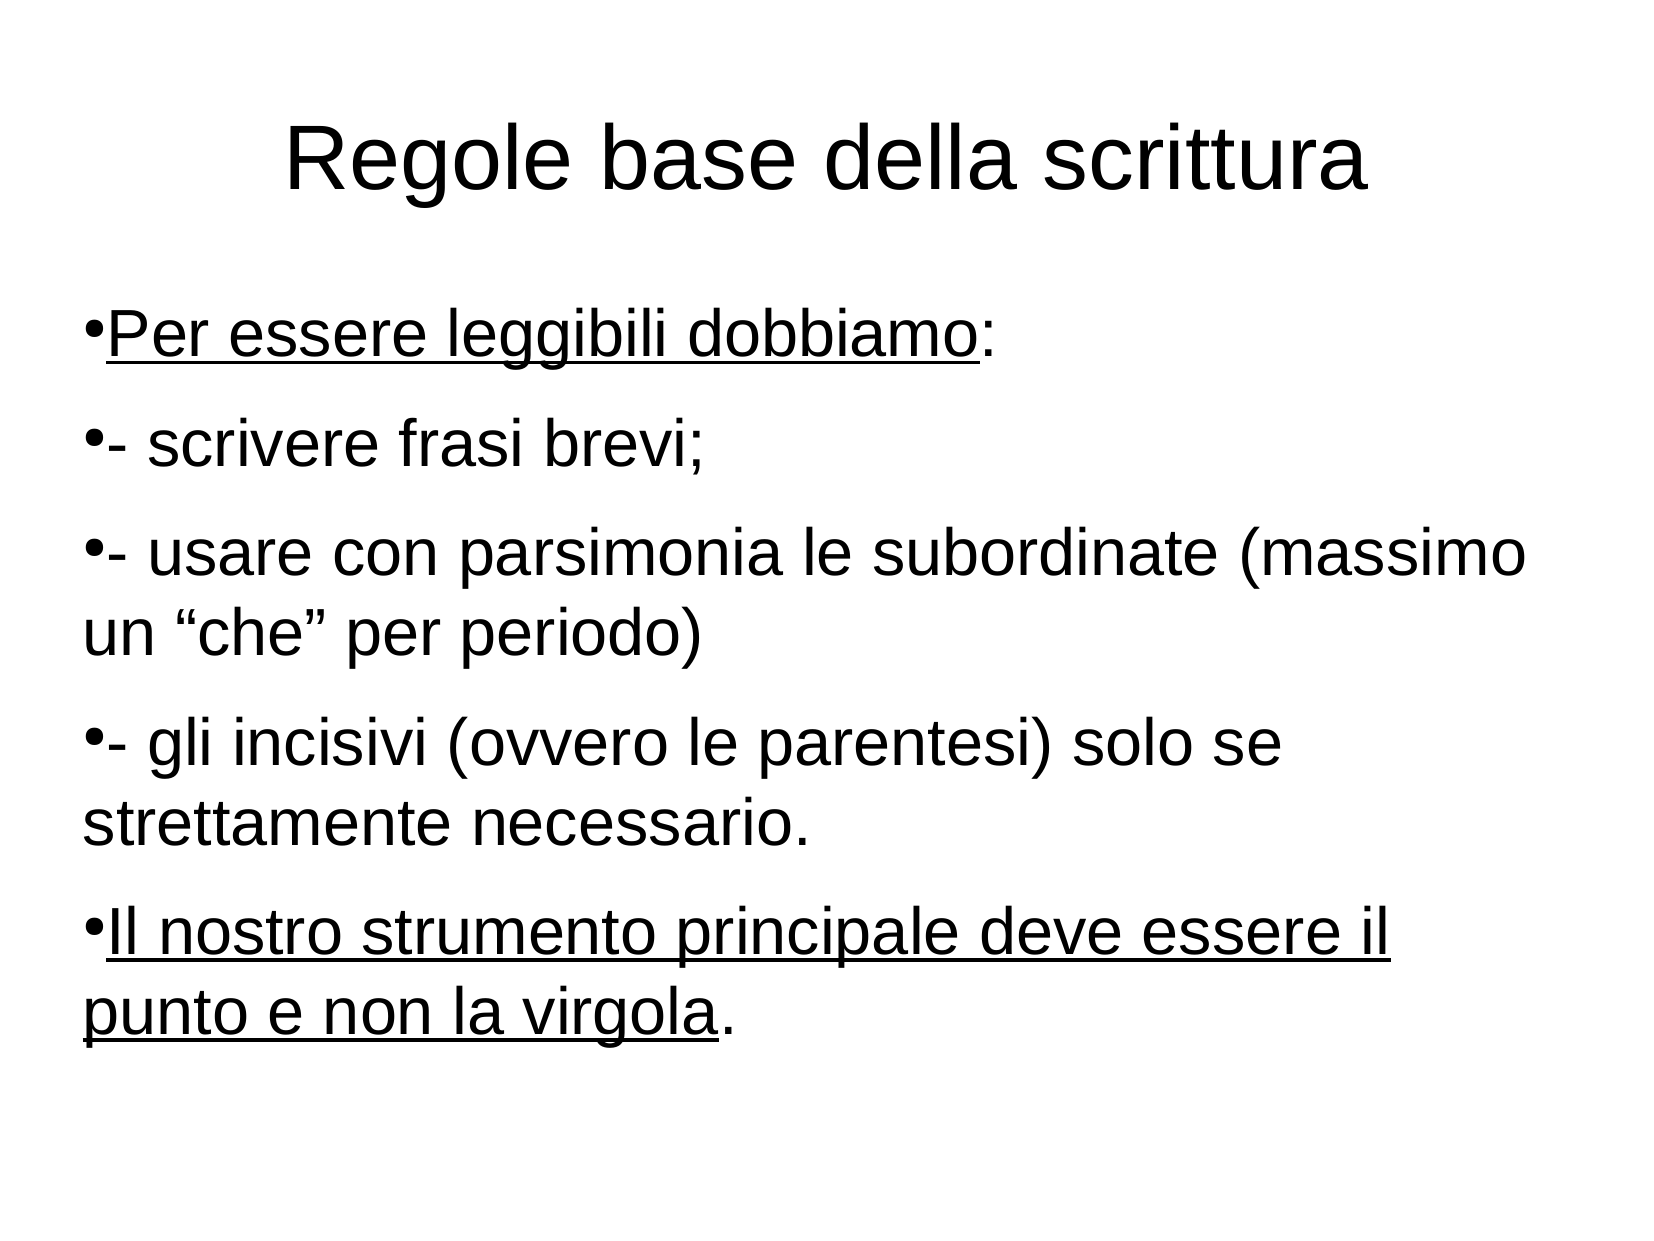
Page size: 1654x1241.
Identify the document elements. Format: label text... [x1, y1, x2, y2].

list Per essere leggibili dobbiamo: - scrivere frasi brevi; - usare con parsimonia le subordinate (massimo un “che” per periodo) - gli incisivi (ovvero le parentesi) solo se strettamente necessario. Il nostro strumento principale deve essere il punto e non la virgola. [82, 290, 1571, 1109]
title Regole base della scrittura [82, 49, 1571, 257]
